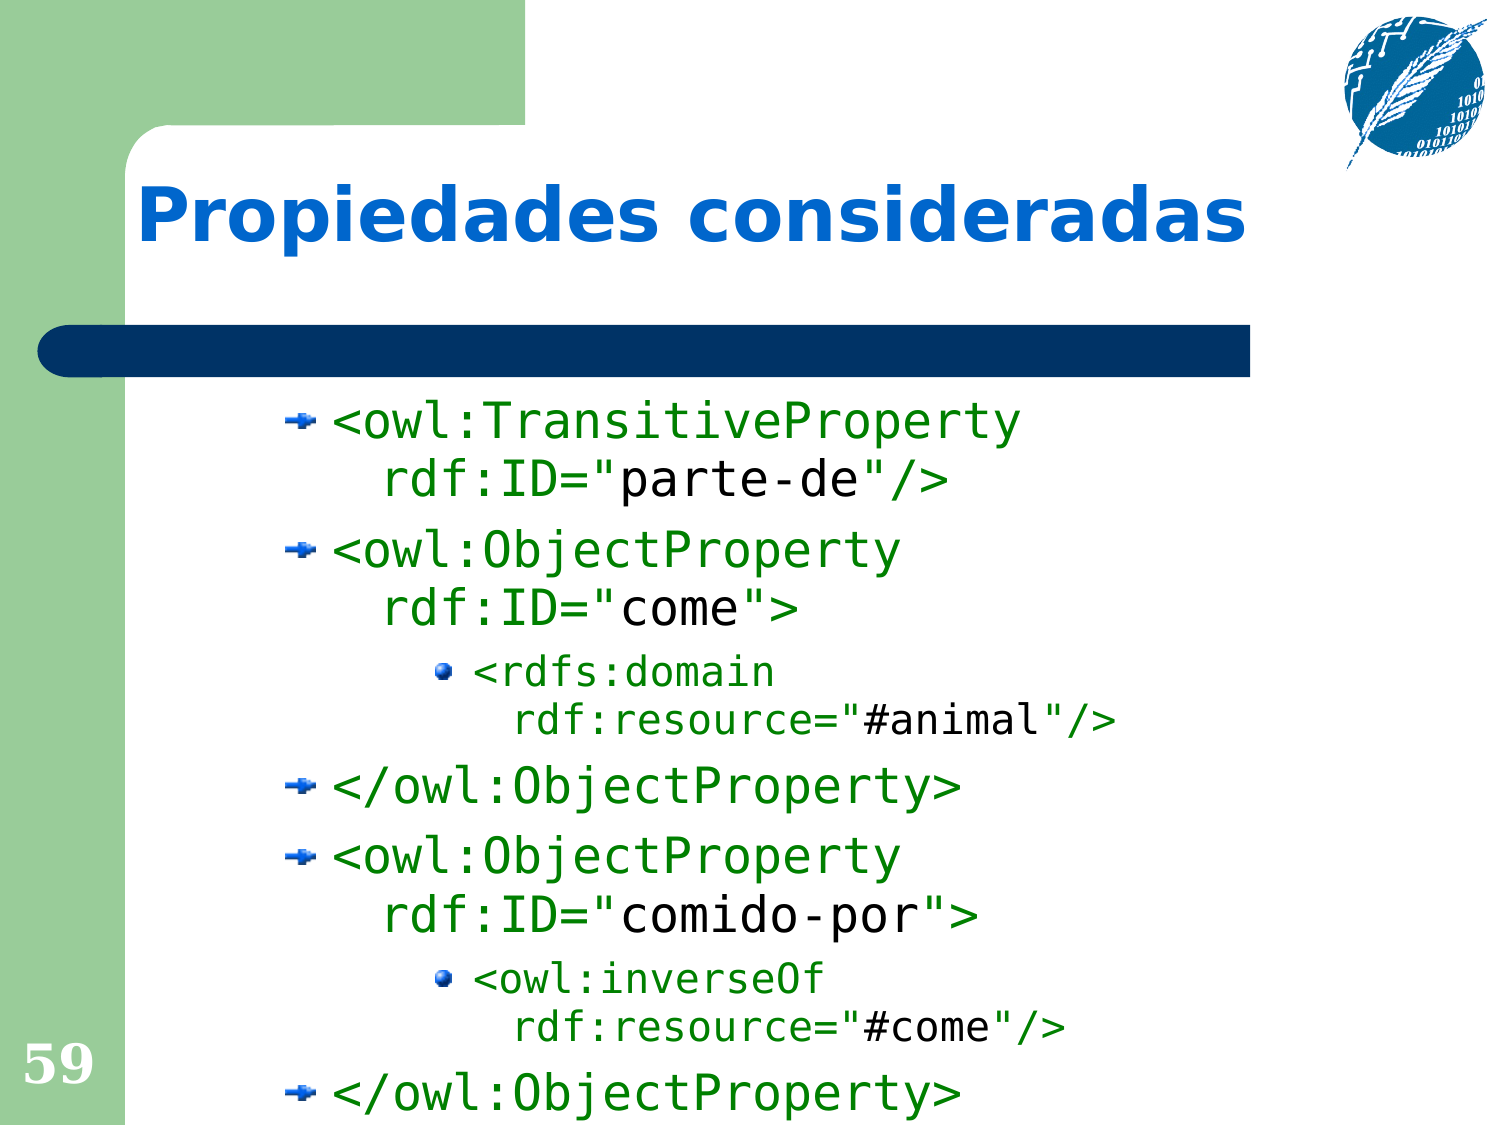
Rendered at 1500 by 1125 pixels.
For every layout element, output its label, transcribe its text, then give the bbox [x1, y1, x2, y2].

picture [1427, 138, 1431, 148]
picture [1341, 15, 1487, 172]
picture [1416, 140, 1425, 149]
list <owl:TransitiveProperty rdf:ID="parte-de"/> <owl:ObjectProperty rdf:ID="come"> <rdfs:domain rdf:resource="#animal"/> </owl:ObjectProperty> <owl:ObjectProperty rdf:ID="comido-por"> <owl:inverseOf rdf:resource="#come"/> </owl:ObjectProperty> [135, 391, 1398, 1124]
picture [1436, 127, 1450, 136]
title Propiedades consideradas [135, 135, 1412, 301]
picture [1433, 139, 1440, 147]
